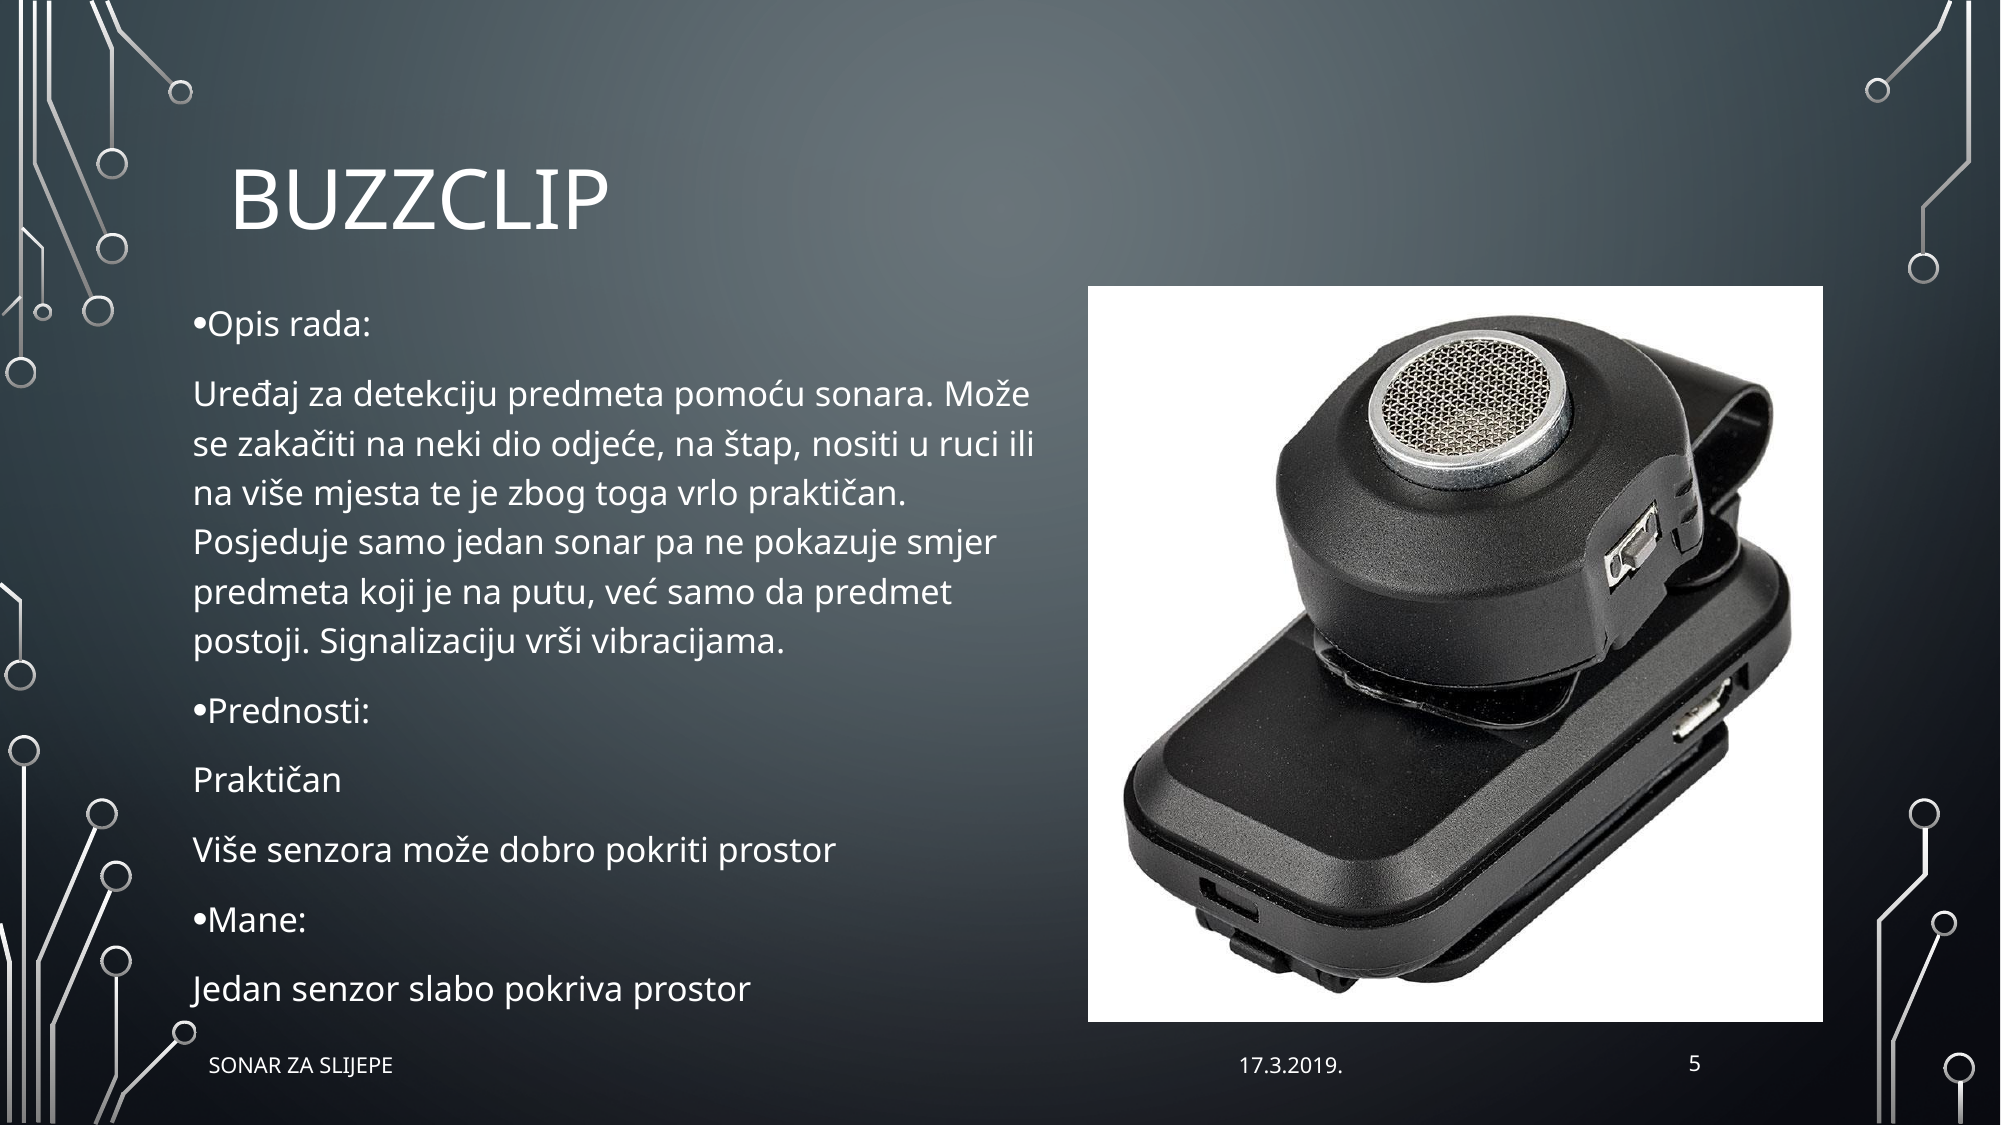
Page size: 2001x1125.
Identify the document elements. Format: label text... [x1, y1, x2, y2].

picture [1088, 286, 1823, 1022]
title BuzzClip [213, 103, 948, 286]
list Opis rada: Uređaj za detekciju predmeta pomoću sonara. Može se zakačiti na neki dio odjeće, na štap, nositi u ruci ili na više mjesta te je zbog toga vrlo praktičan. Posjeduje samo jedan sonar pa ne pokazuje smjer predmeta koji je na putu, već samo da predmet postoji. Signalizaciju vrši vibracijama. Prednosti: Praktičan Više senzora može dobro pokriti prostor Mane: Jedan senzor slabo pokriva prostor [177, 286, 1069, 1022]
text_box Sonar za slijepe [193, 1034, 1218, 1095]
text_box [1673, 1034, 1801, 1095]
text_box 17.3.2019. [1223, 1034, 1673, 1095]
